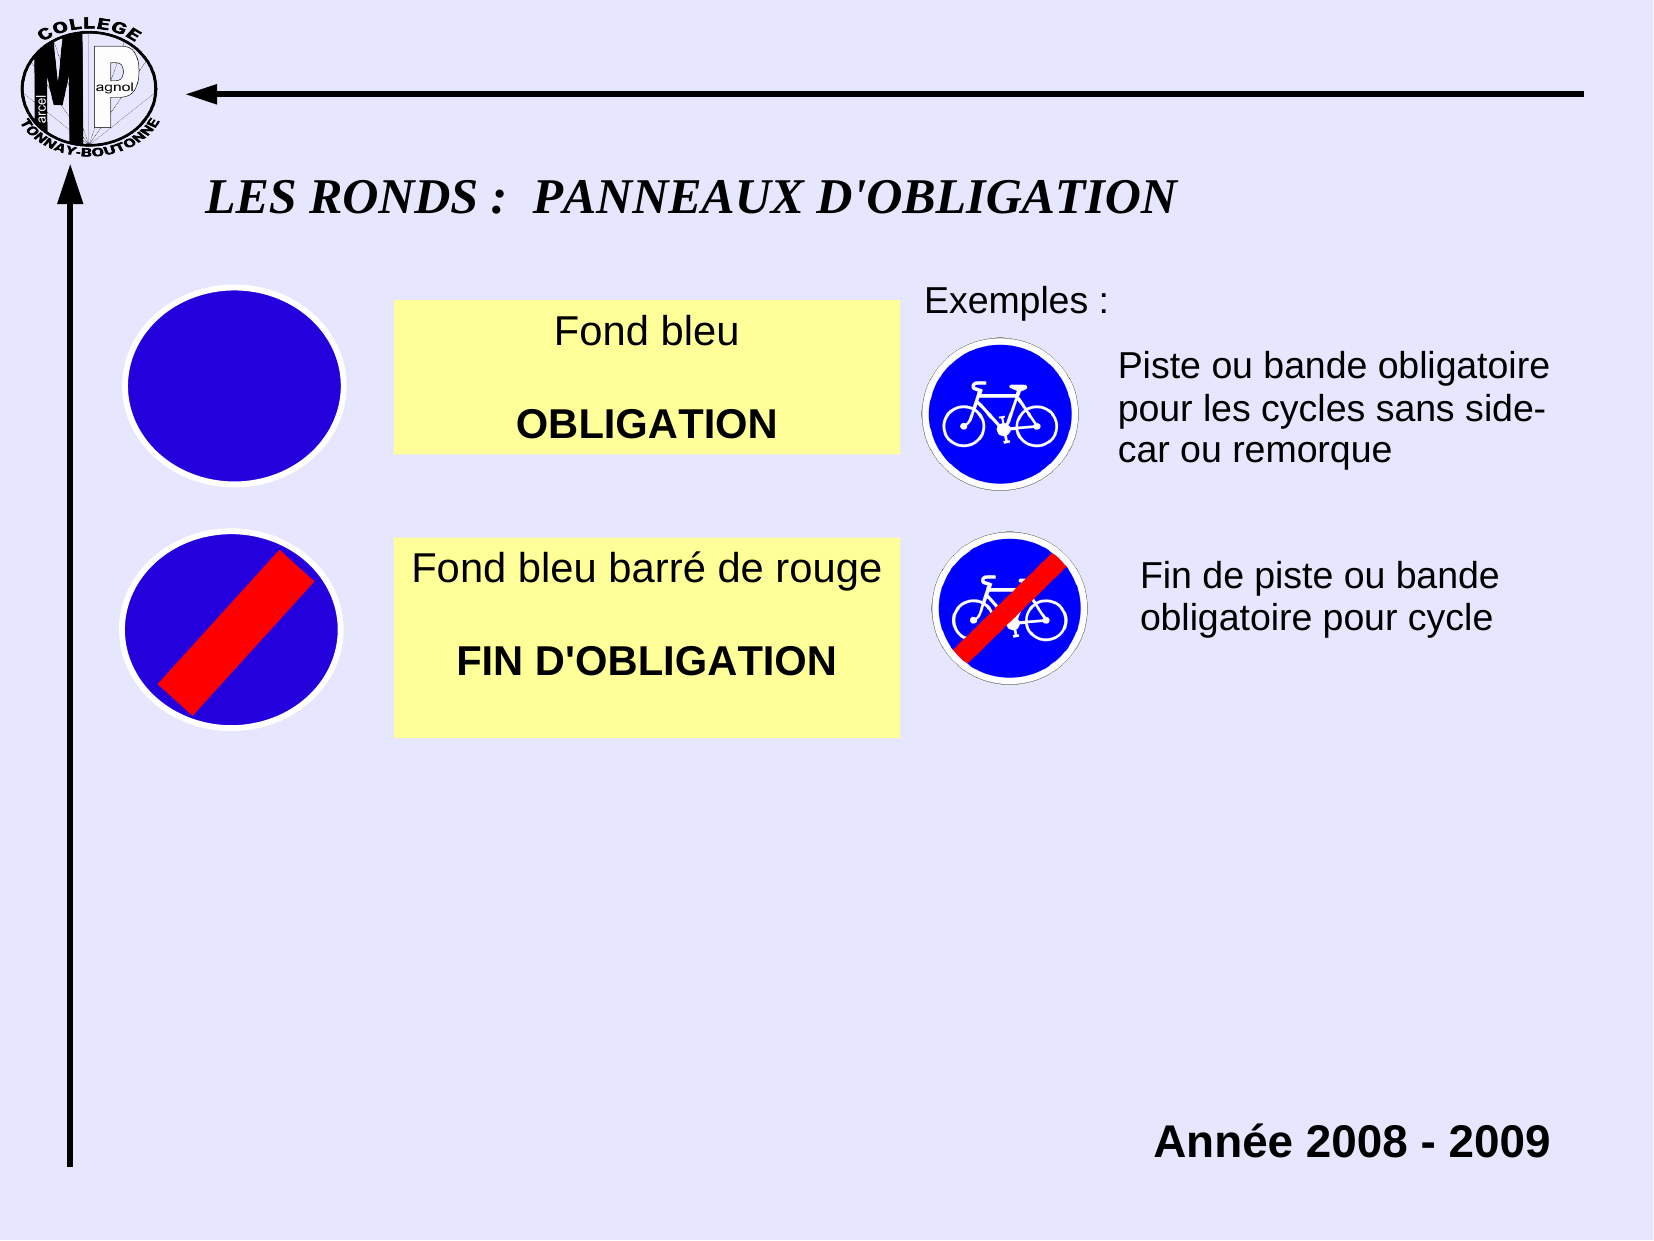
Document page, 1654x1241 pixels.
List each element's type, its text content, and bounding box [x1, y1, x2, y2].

text_box [125, 287, 344, 485]
text_box [121, 531, 341, 729]
picture [921, 337, 1079, 491]
text_box Exemples : [909, 271, 1126, 329]
text_box Année 2008 - 2009 [1138, 1108, 1574, 1175]
text_box LES RONDS : PANNEAUX D'OBLIGATION [190, 161, 1379, 233]
picture [931, 531, 1088, 685]
picture [19, 17, 160, 157]
text_box Fond bleu OBLIGATION [393, 300, 901, 455]
text_box Fond bleu barré de rouge FIN D'OBLIGATION [393, 537, 901, 739]
text_box Fin de piste ou bande obligatoire pour cycle [1125, 546, 1588, 646]
text_box Piste ou bande obligatoire pour les cycles sans side-car ou remorque [1103, 337, 1576, 479]
